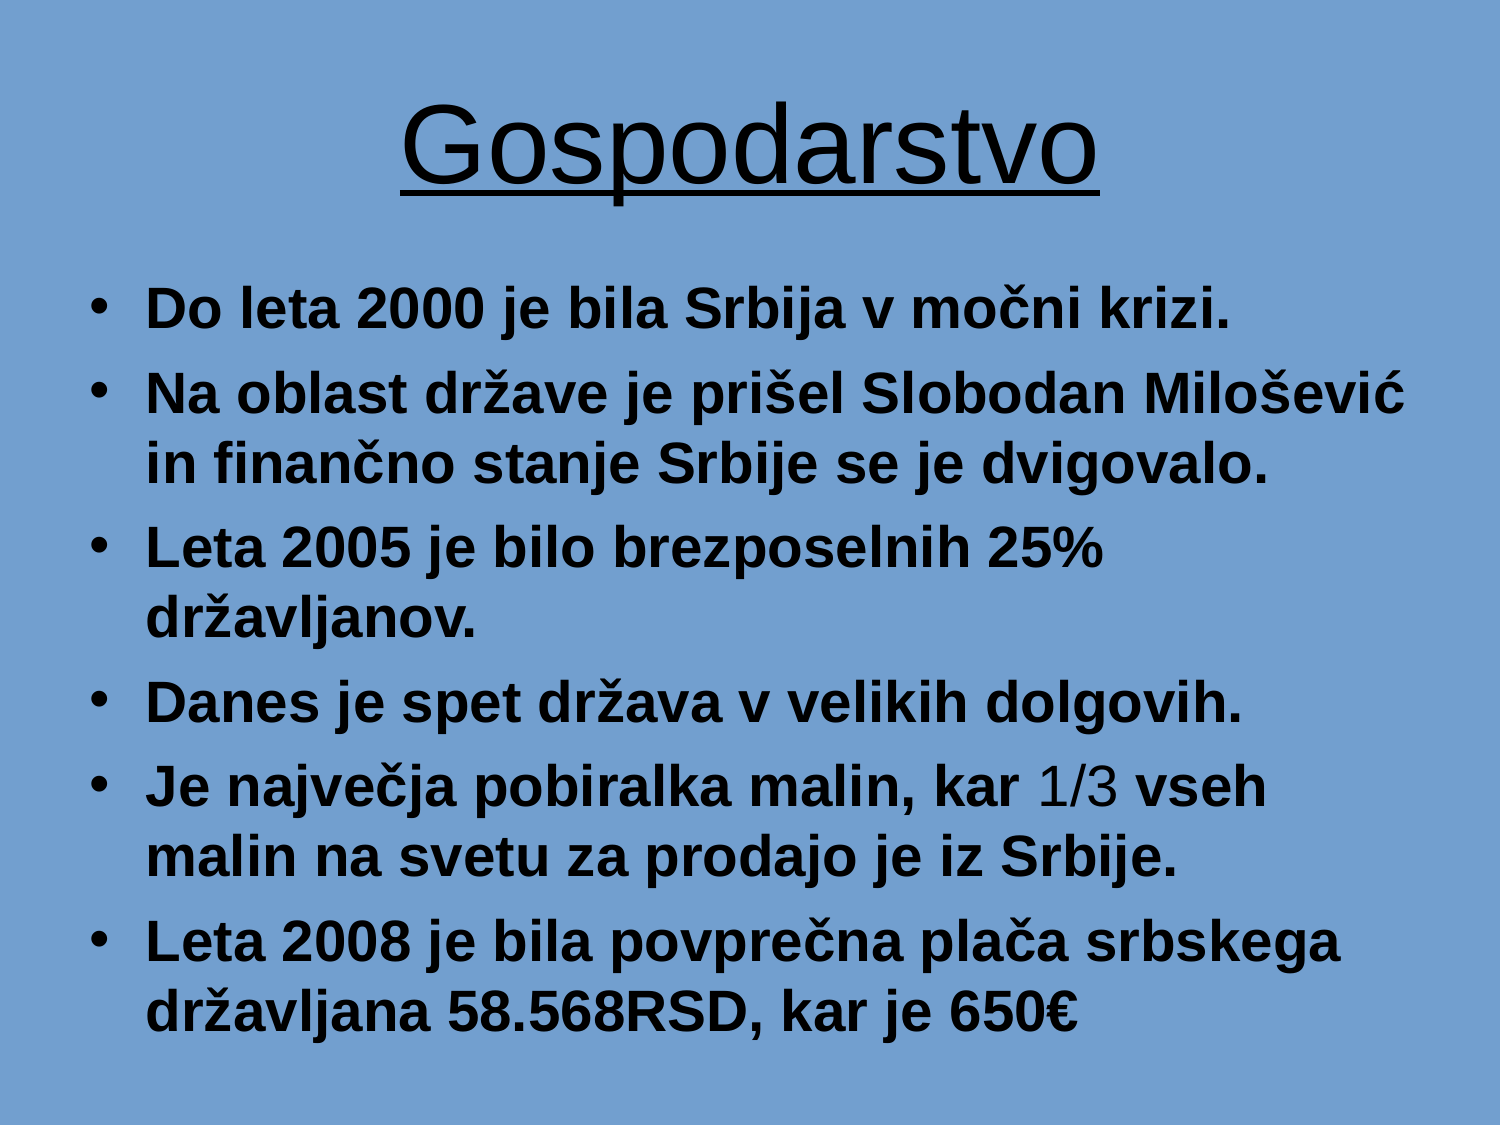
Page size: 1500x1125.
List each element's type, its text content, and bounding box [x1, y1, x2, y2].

list Do leta 2000 je bila Srbija v močni krizi. Na oblast države je prišel Slobodan Milošević in finančno stanje Srbije se je dvigovalo. Leta 2005 je bilo brezposelnih 25% državljanov. Danes je spet država v velikih dolgovih. Je največja pobiralka malin, kar 1/3 vseh malin na svetu za prodajo je iz Srbije. Leta 2008 je bila povprečna plača srbskega državljana 58.568RSD, kar je 650€ [75, 262, 1425, 1005]
title Gospodarstvo [75, 45, 1425, 233]
